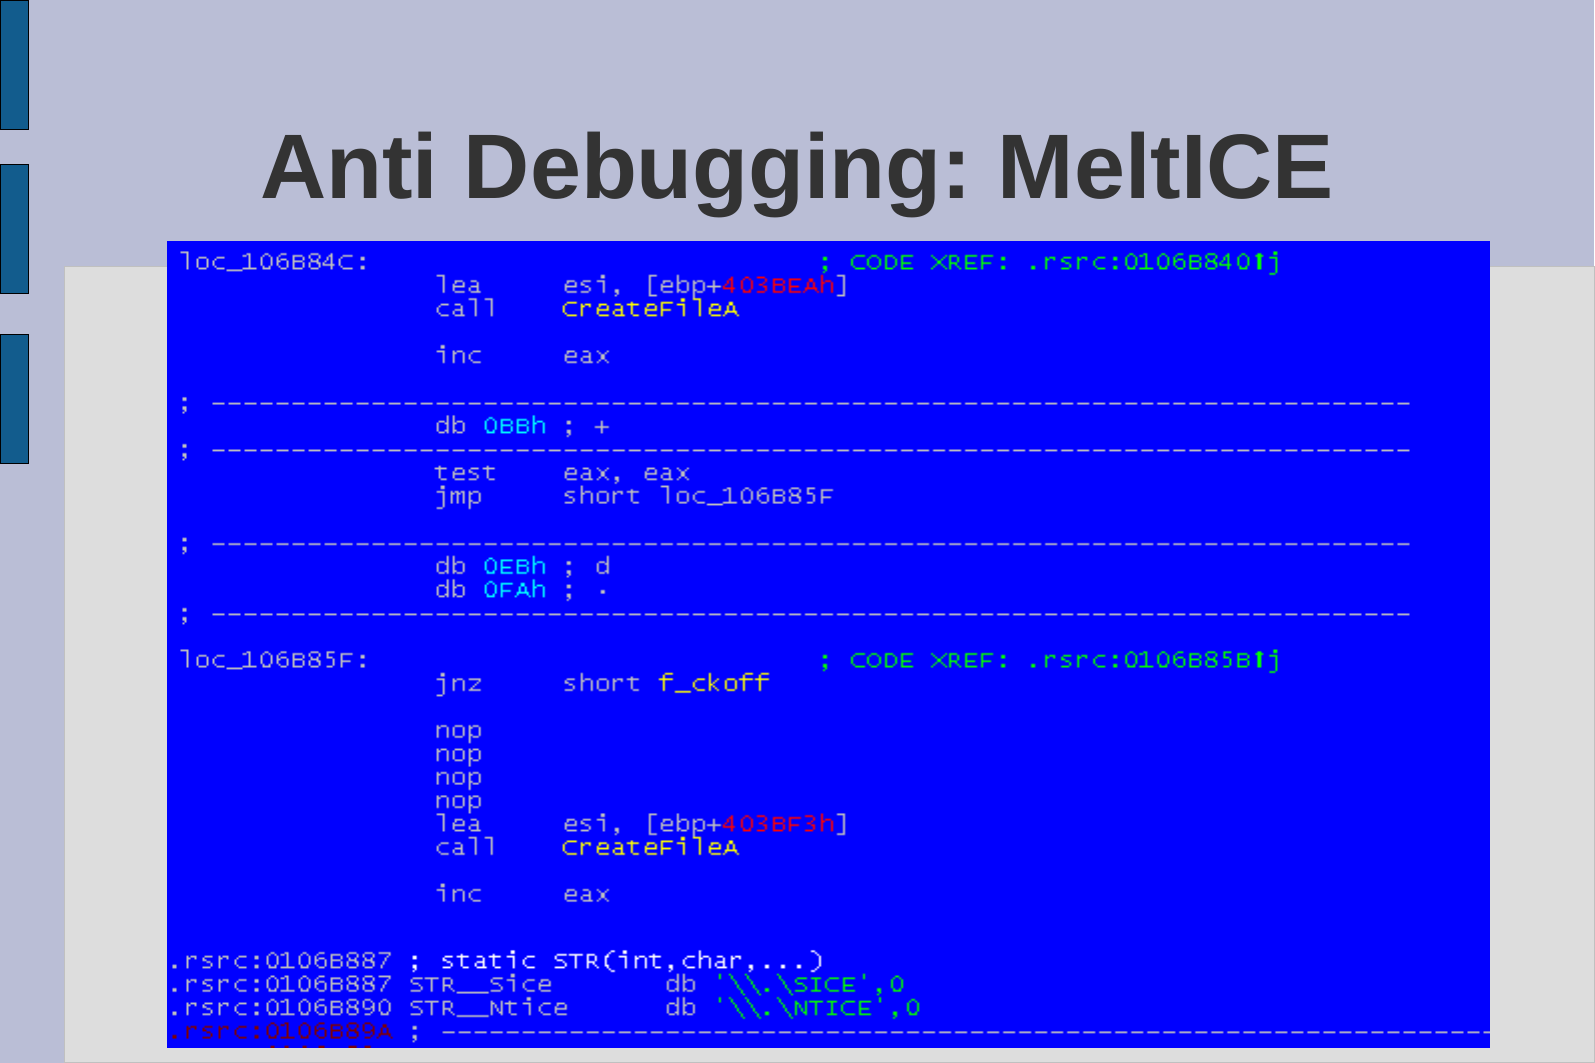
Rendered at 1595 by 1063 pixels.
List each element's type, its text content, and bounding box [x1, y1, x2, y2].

picture [167, 241, 1490, 1048]
title Anti Debugging: MeltICE [117, 78, 1479, 256]
